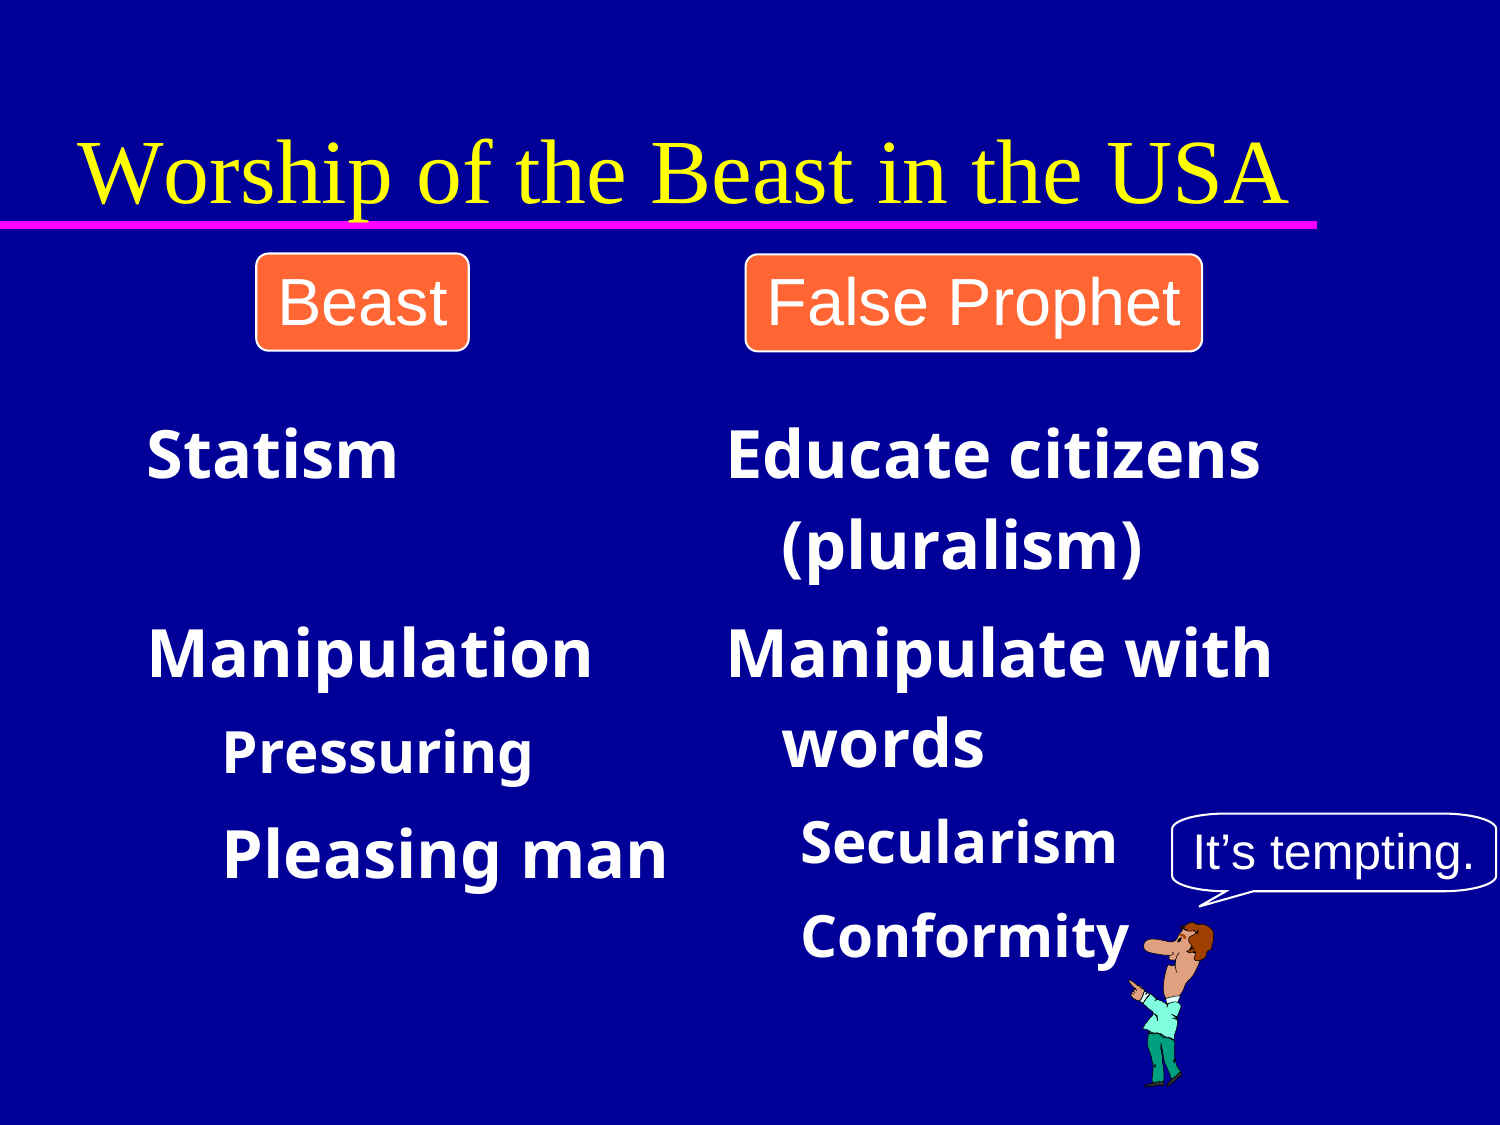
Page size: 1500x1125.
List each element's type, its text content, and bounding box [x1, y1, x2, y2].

text_box It’s tempting. [1388, 813, 1497, 892]
list Statism Manipulation Pressuring Pleasing man [131, 399, 710, 951]
title Worship of the Beast in the USA [62, 49, 1338, 231]
text_box False Prophet [745, 254, 1203, 352]
text_box Beast [256, 253, 469, 351]
chart [1128, 951, 1215, 1088]
text_box Educate citizens (pluralism) Manipulate with words Secularism Conformity [710, 399, 1388, 951]
